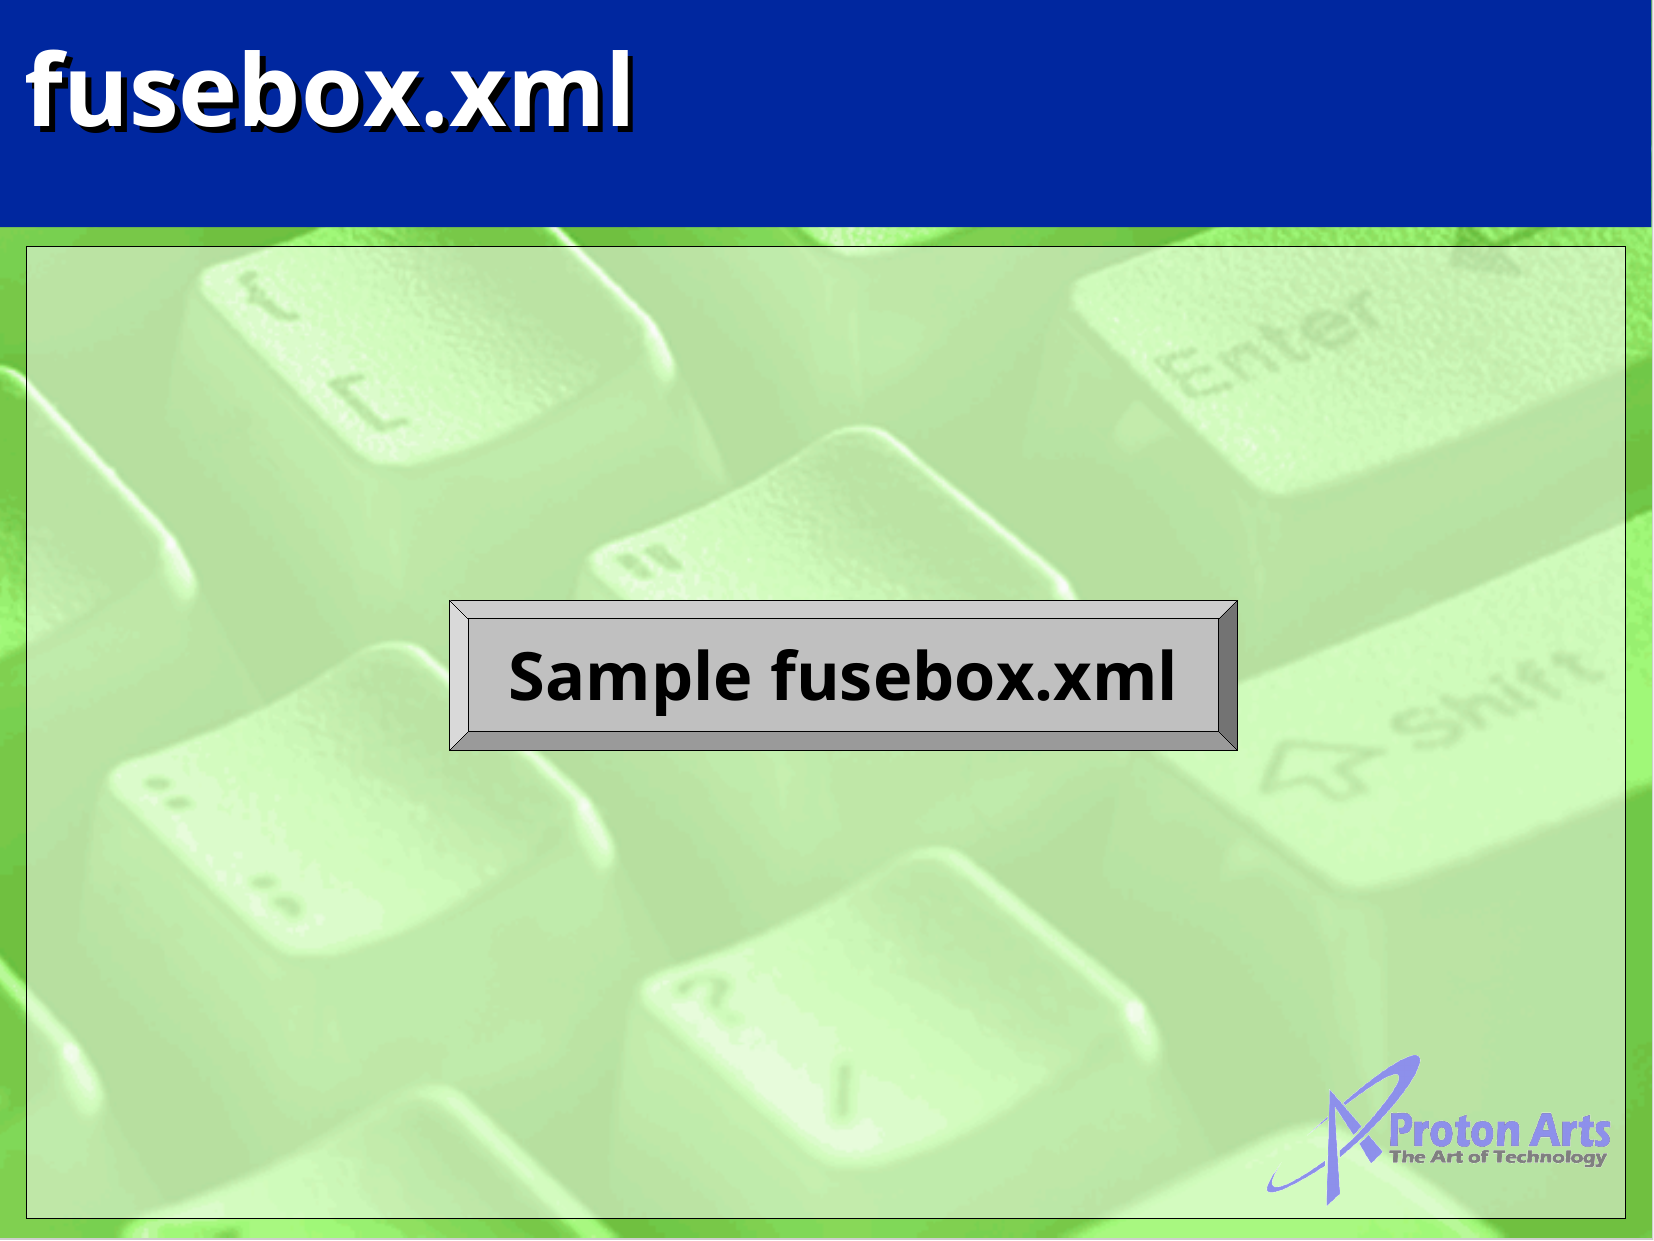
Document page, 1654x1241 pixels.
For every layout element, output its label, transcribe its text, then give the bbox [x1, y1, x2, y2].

text_box Sample fusebox.xml [469, 619, 1218, 731]
title fusebox.xml [24, 0, 1425, 216]
picture [0, 228, 1652, 1238]
